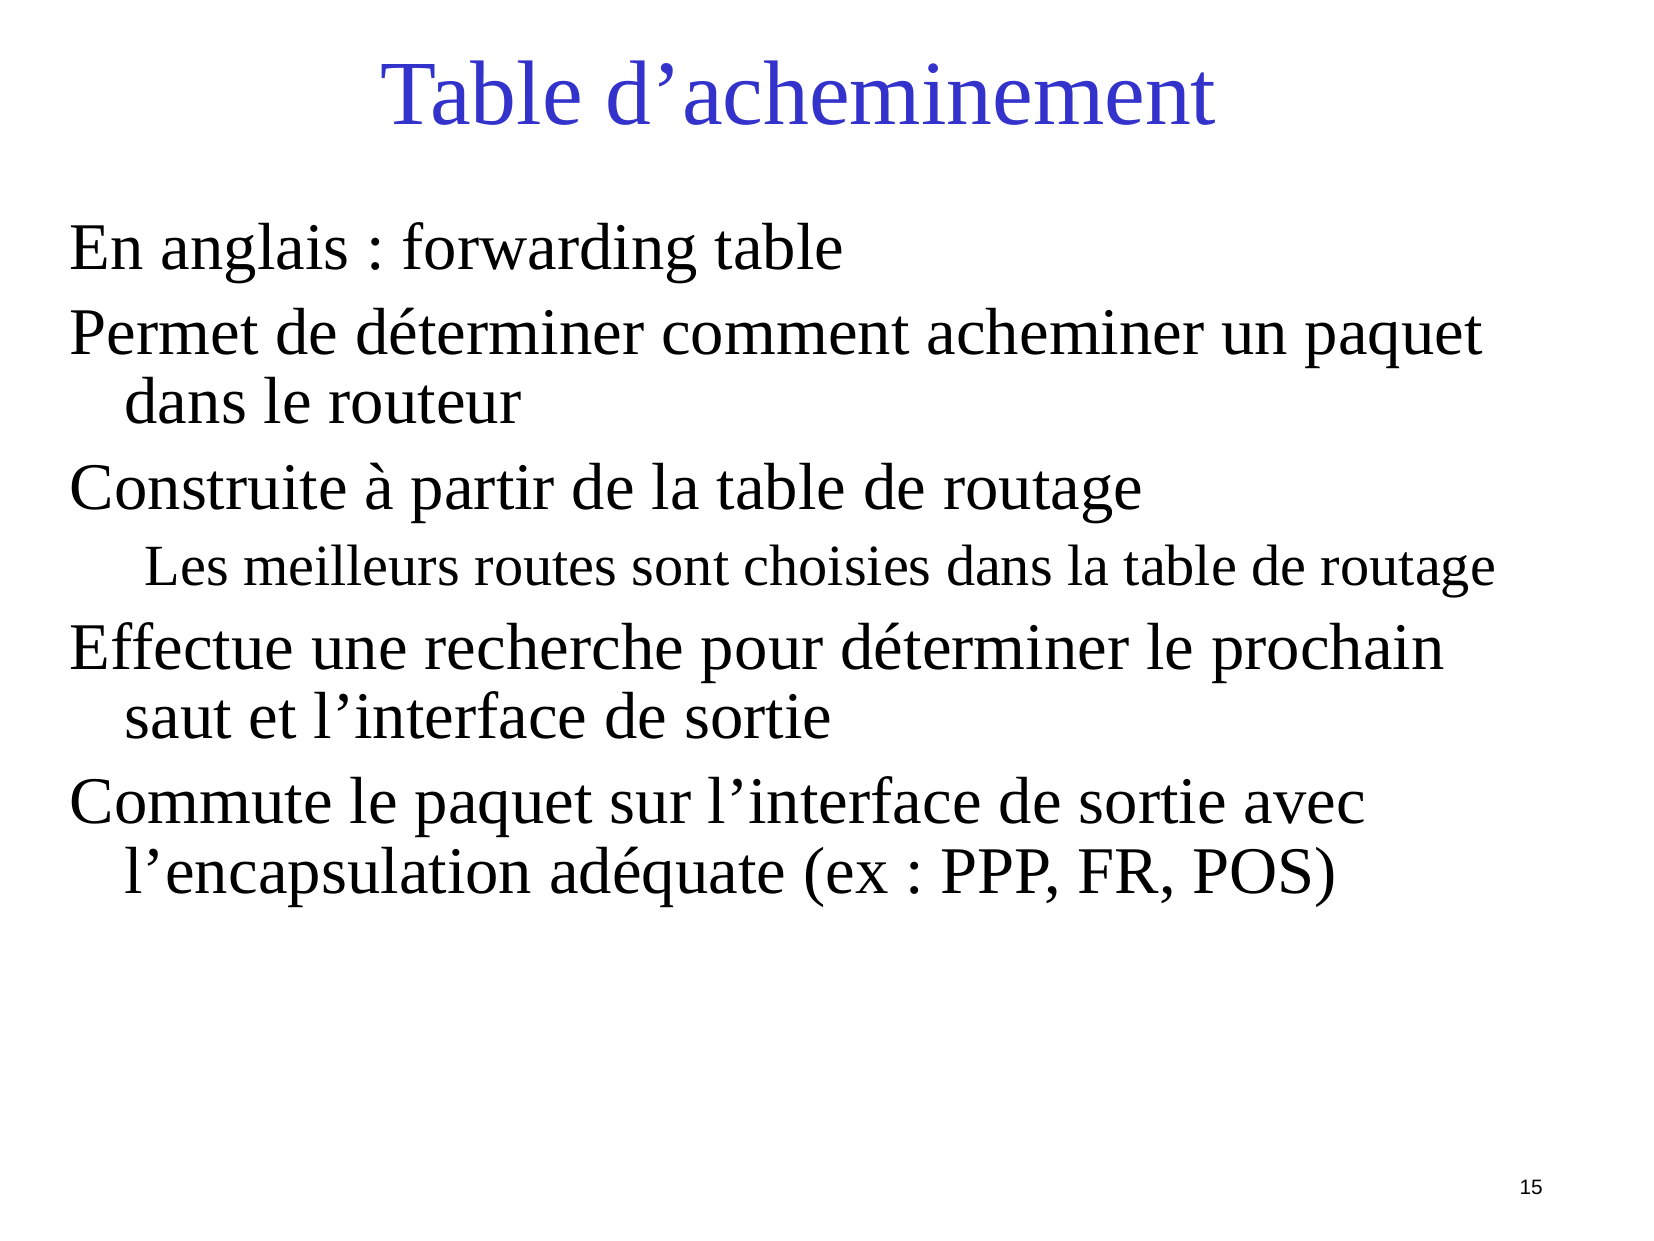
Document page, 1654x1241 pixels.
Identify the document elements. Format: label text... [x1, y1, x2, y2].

list En anglais : forwarding table Permet de déterminer comment acheminer un paquet dans le routeur Construite à partir de la table de routage Les meilleurs routes sont choisies dans la table de routage Effectue une recherche pour déterminer le prochain saut et l’interface de sortie Commute le paquet sur l’interface de sortie avec l’encapsulation adéquate (ex : PPP, FR, POS)‏ [54, 206, 1585, 1173]
title Table d’acheminement [96, 41, 1502, 206]
